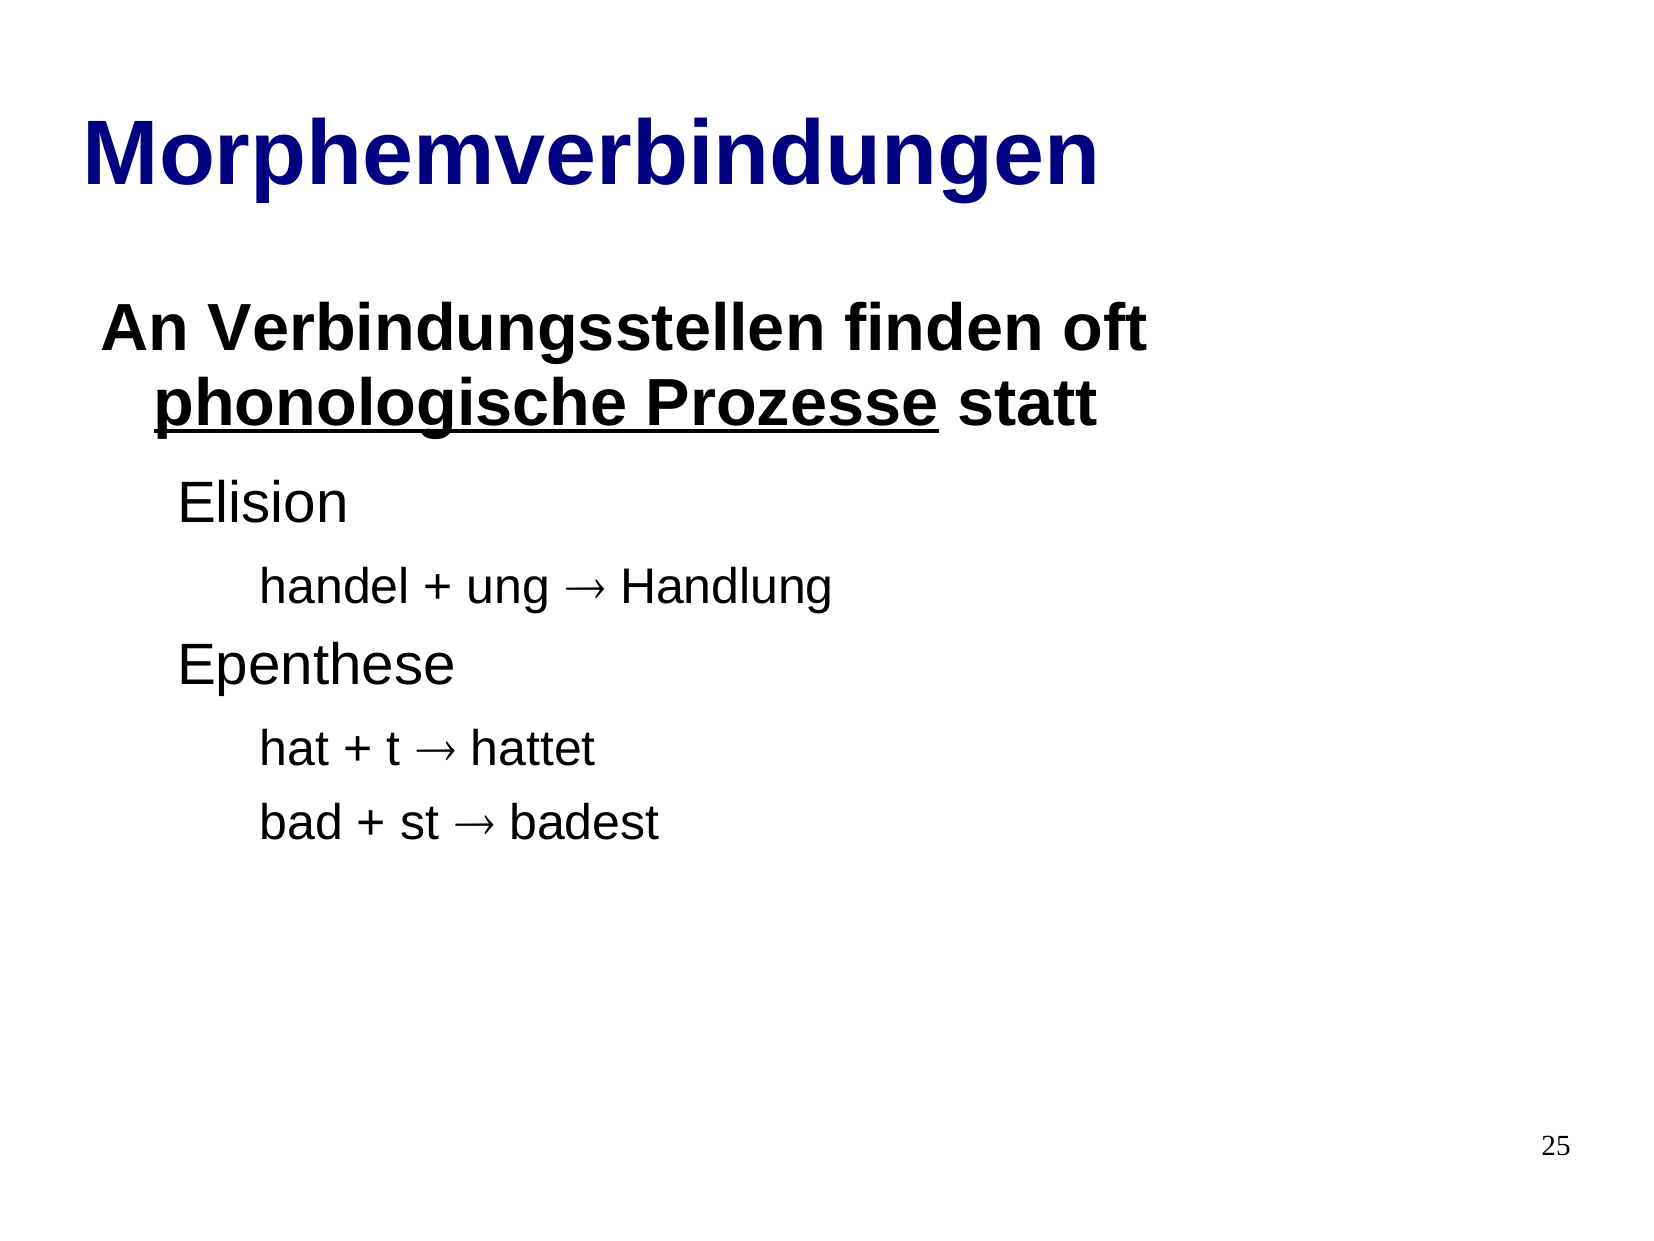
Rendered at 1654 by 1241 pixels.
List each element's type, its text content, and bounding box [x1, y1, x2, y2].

list An Verbindungsstellen finden oft phonologische Prozesse statt Elision handel + ung  Handlung Epenthese hat + t  hattet bad + st  badest [82, 290, 1571, 1094]
title Morphemverbindungen [82, 56, 1571, 250]
